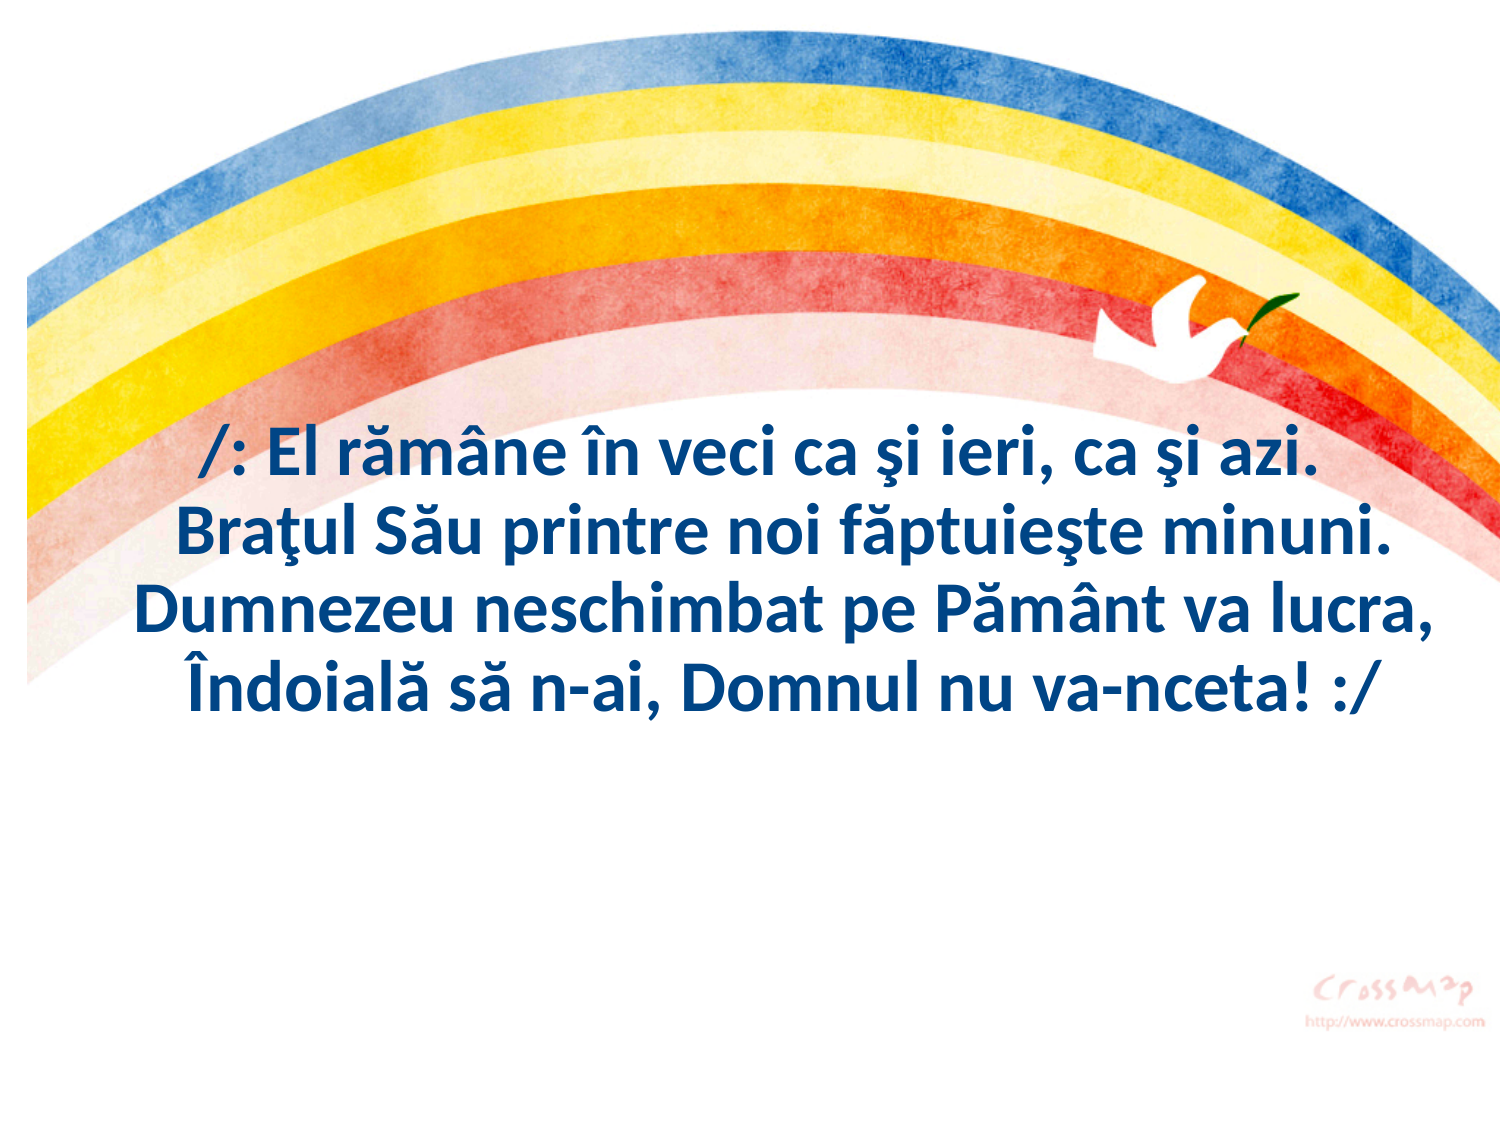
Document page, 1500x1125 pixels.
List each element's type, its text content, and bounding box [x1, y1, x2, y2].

text_box /: El rămâne în veci ca şi ieri, ca şi azi. Braţul Său printre noi făptuieşte minuni. Dumnezeu neschimbat pe Pământ va lucra, Îndoială să n-ai, Domnul nu va-nceta! :/ [51, 405, 1471, 736]
picture [27, 0, 1500, 1125]
